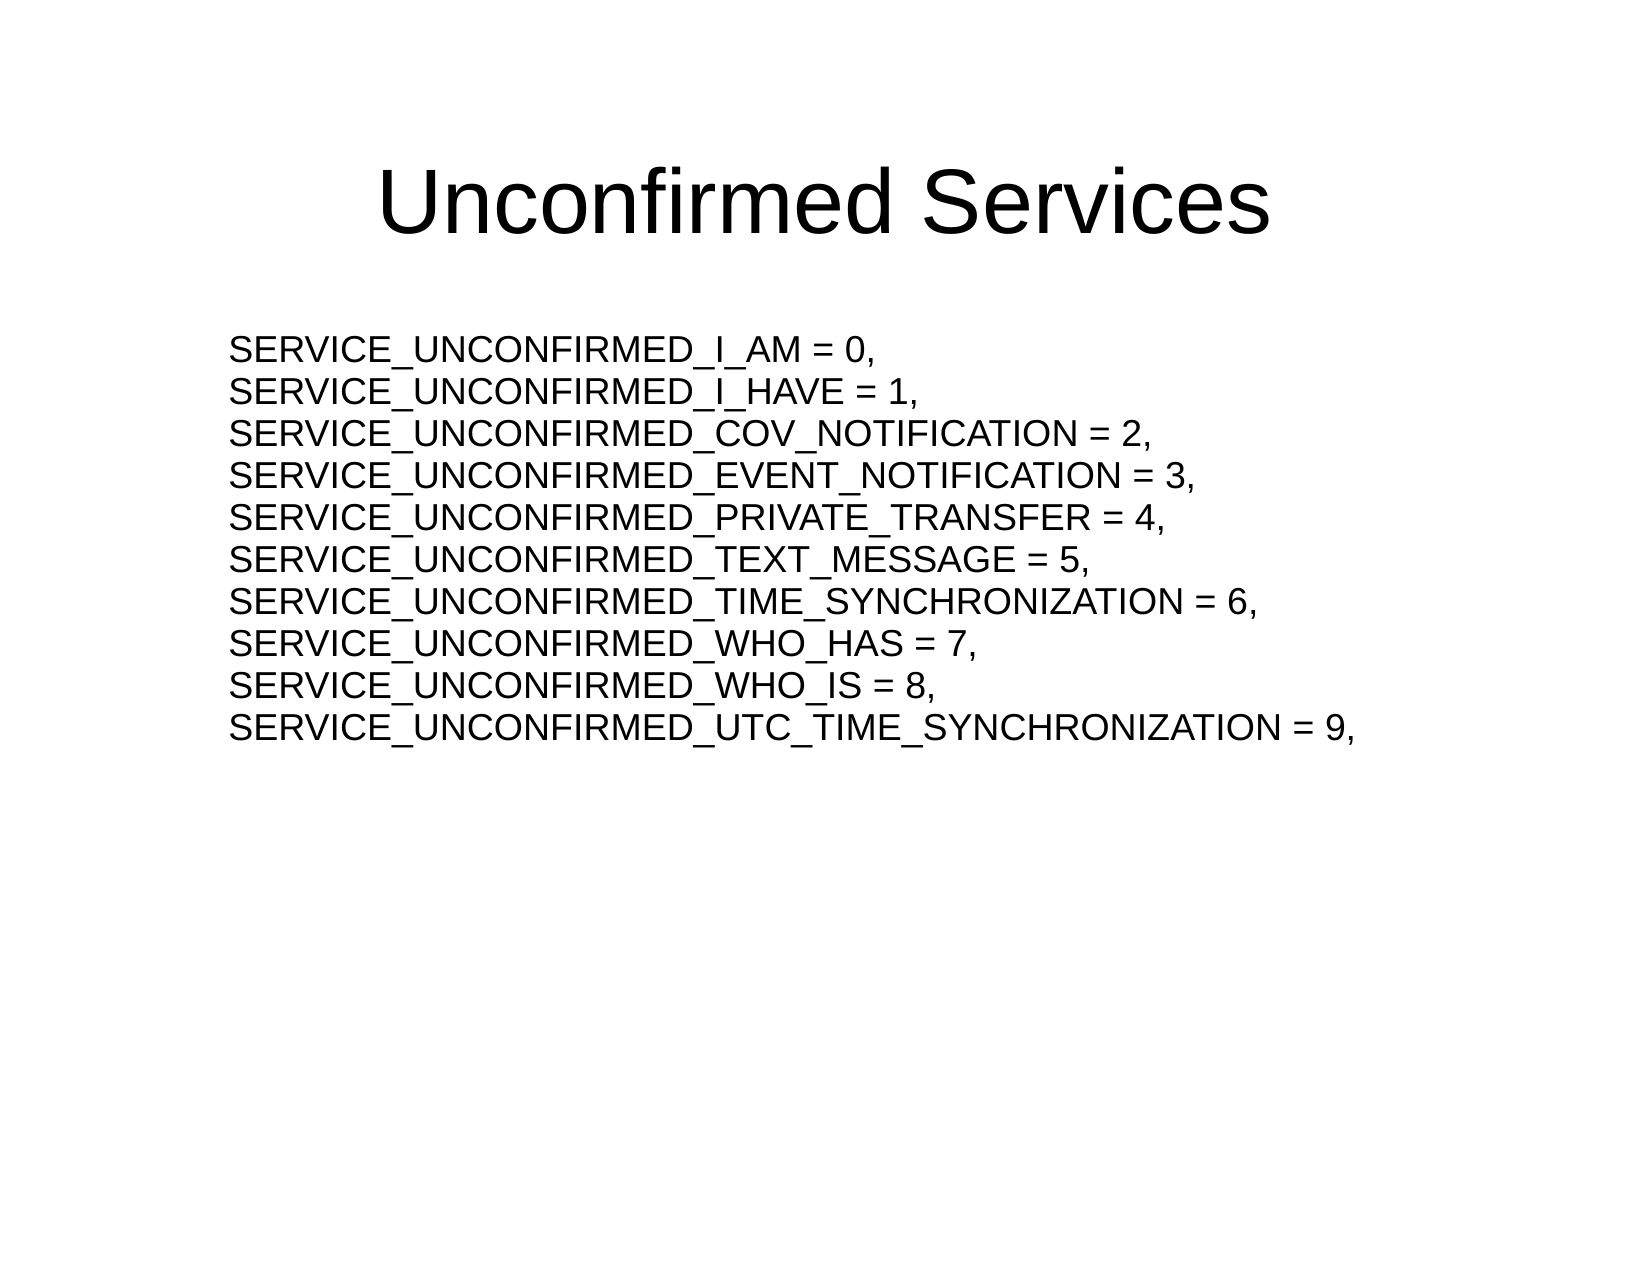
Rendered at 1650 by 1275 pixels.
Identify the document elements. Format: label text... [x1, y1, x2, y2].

text_box SERVICE_UNCONFIRMED_I_AM = 0, SERVICE_UNCONFIRMED_I_HAVE = 1, SERVICE_UNCONFIRMED_COV_NOTIFICATION = 2, SERVICE_UNCONFIRMED_EVENT_NOTIFICATION = 3, SERVICE_UNCONFIRMED_PRIVATE_TRANSFER = 4, SERVICE_UNCONFIRMED_TEXT_MESSAGE = 5, SERVICE_UNCONFIRMED_TIME_SYNCHRONIZATION = 6, SERVICE_UNCONFIRMED_WHO_HAS = 7, SERVICE_UNCONFIRMED_WHO_IS = 8, SERVICE_UNCONFIRMED_UTC_TIME_SYNCHRONIZATION = 9, [171, 321, 1485, 799]
title Unconfirmed Services [135, 112, 1515, 291]
